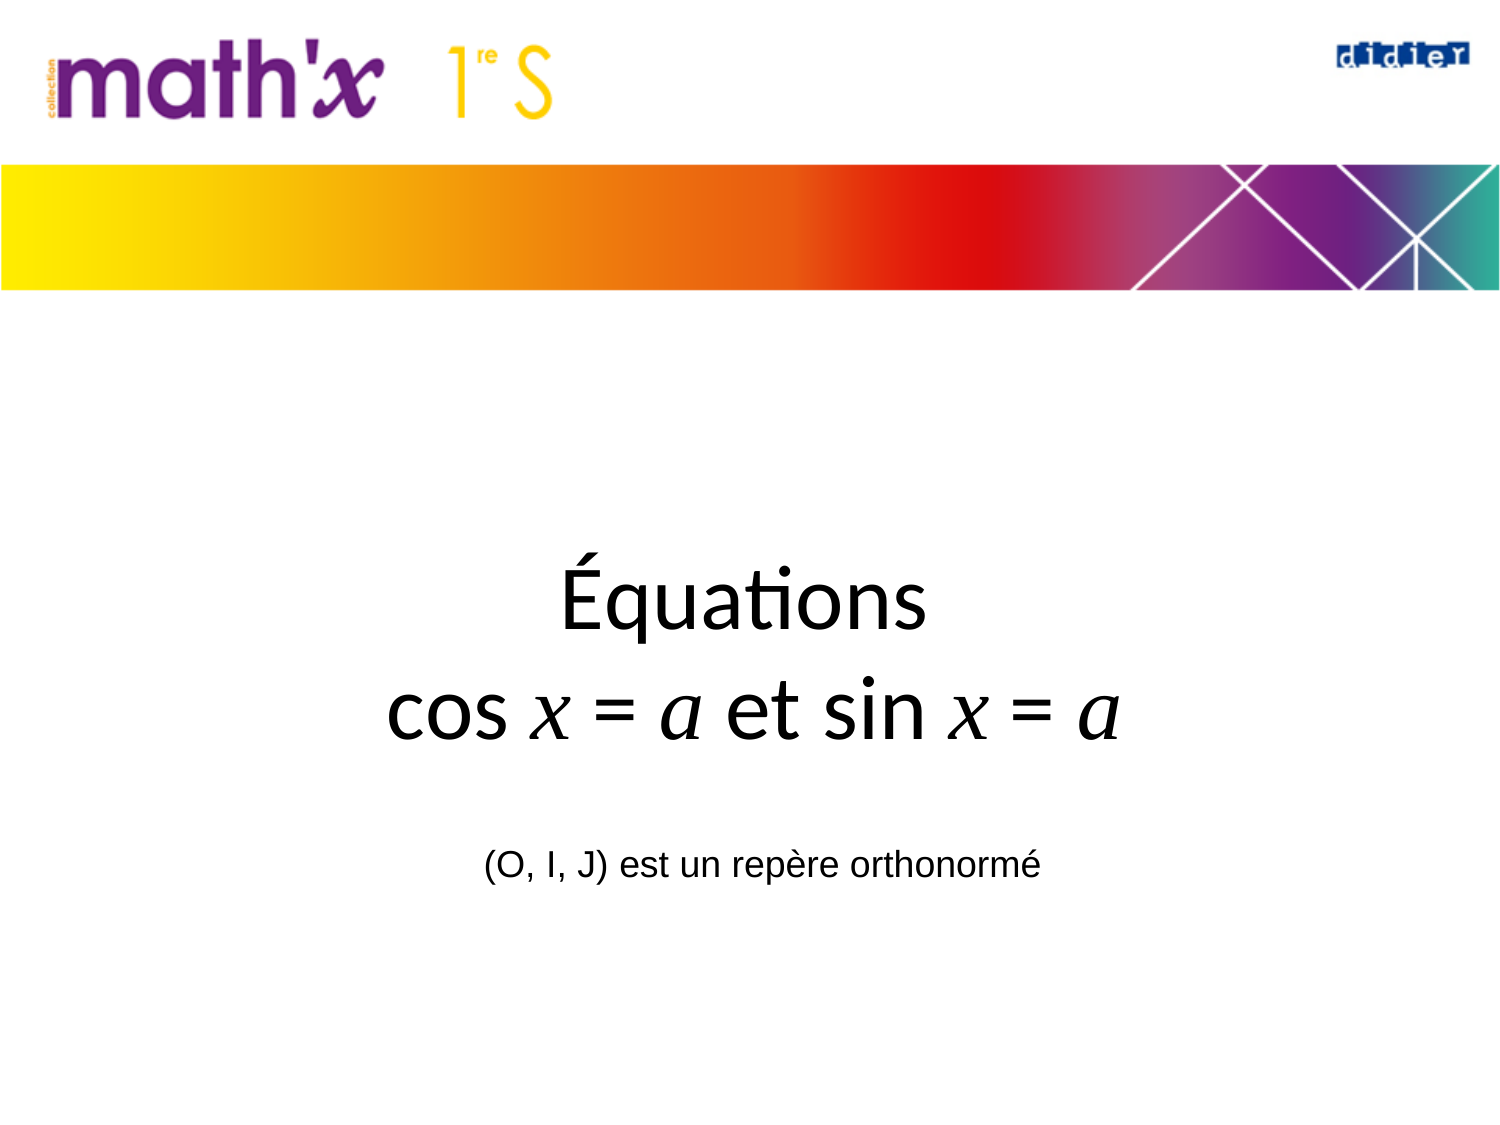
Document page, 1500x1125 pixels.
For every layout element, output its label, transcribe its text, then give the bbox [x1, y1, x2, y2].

picture [0, 0, 1500, 292]
title Équations cos x = a et sin x = a [117, 527, 1393, 769]
text_box (O, I, J) est un repère orthonormé [468, 831, 1219, 893]
